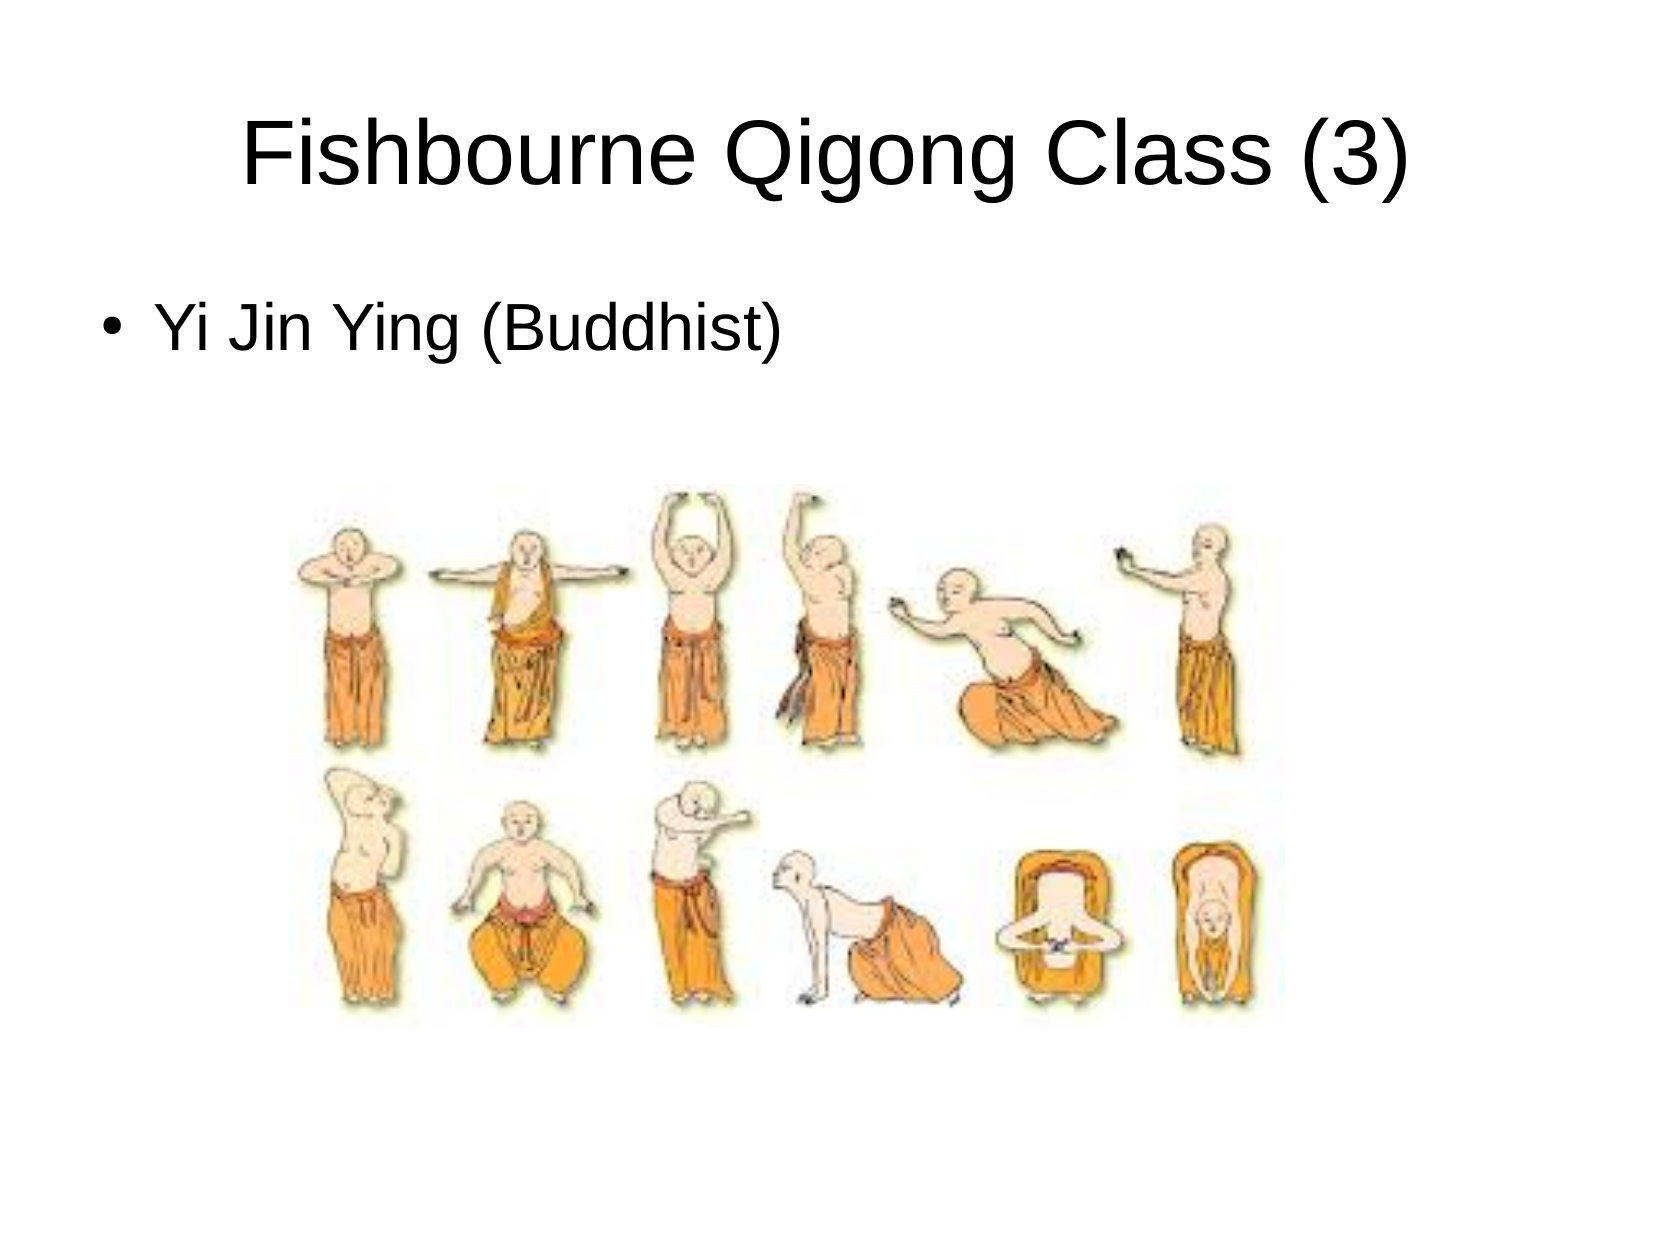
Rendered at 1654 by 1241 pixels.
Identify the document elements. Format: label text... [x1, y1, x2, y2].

title Fishbourne Qigong Class (3) [82, 49, 1571, 257]
list Yi Jin Ying (Buddhist) [82, 290, 1571, 1010]
picture [289, 484, 1285, 1028]
